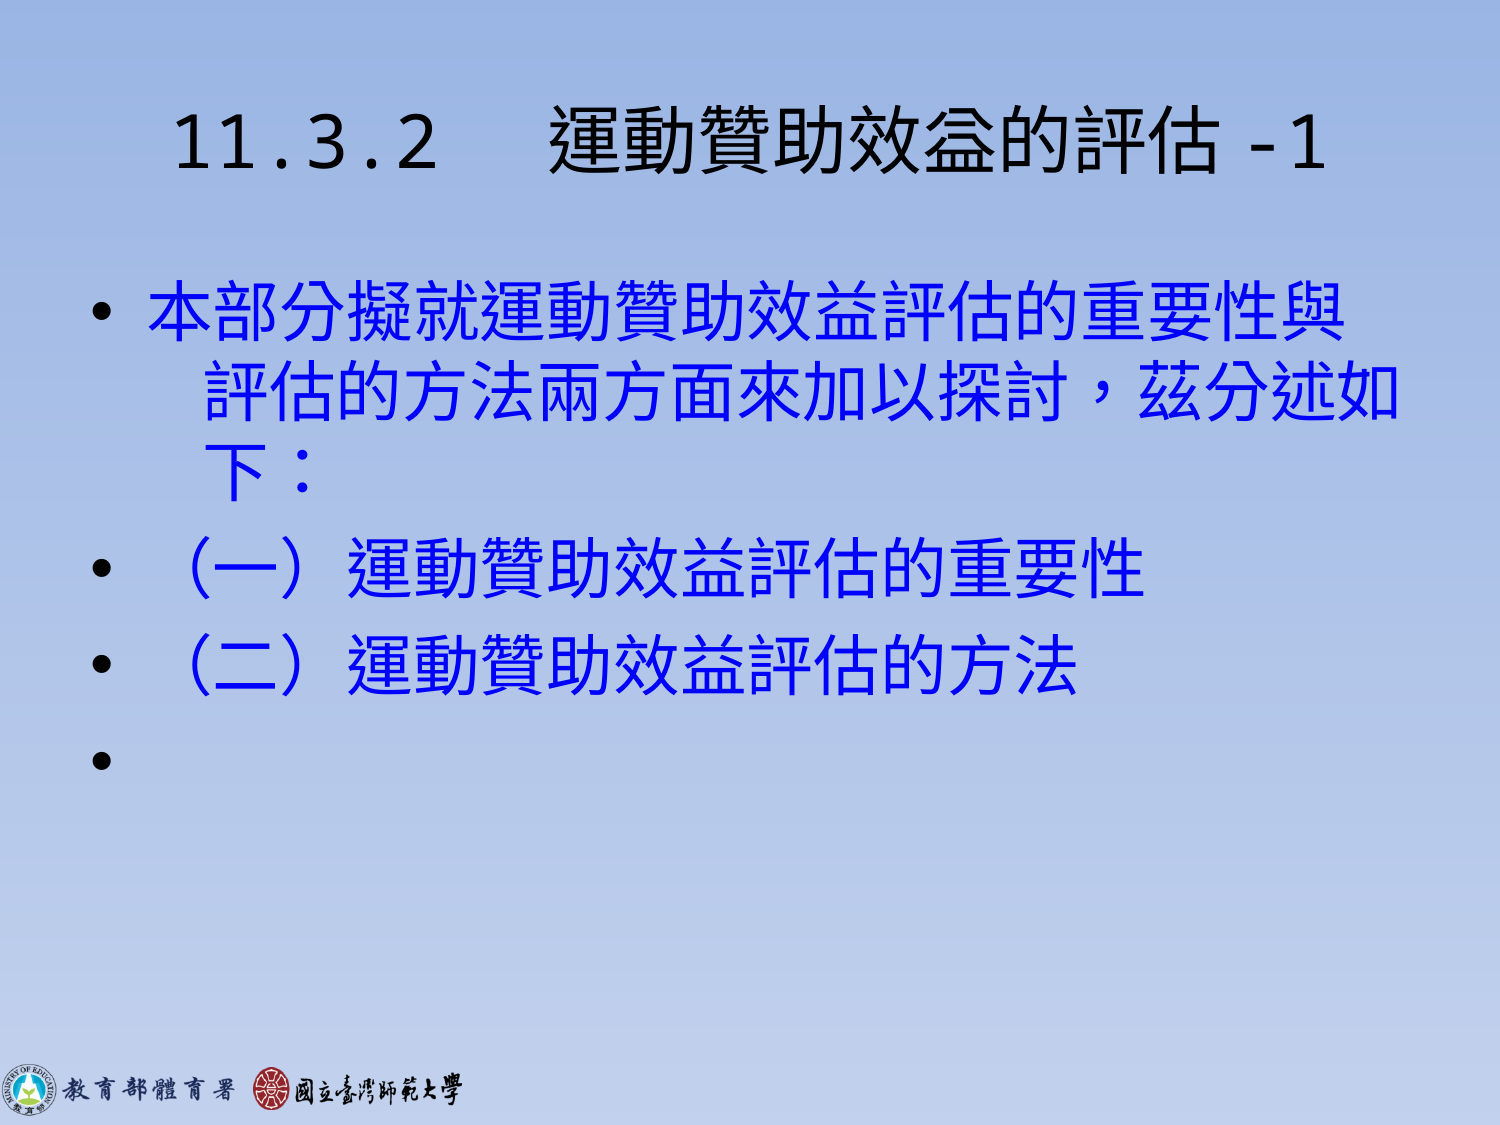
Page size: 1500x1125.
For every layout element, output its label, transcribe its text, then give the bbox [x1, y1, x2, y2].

list 本部分擬就運動贊助效益評估的重要性與評估的方法兩方面來加以探討，茲分述如下： （一）運動贊助效益評估的重要性 （二）運動贊助效益評估的方法 [75, 262, 1426, 1005]
title 11.3.2 運動贊助效益的評估-1 [75, 45, 1426, 233]
